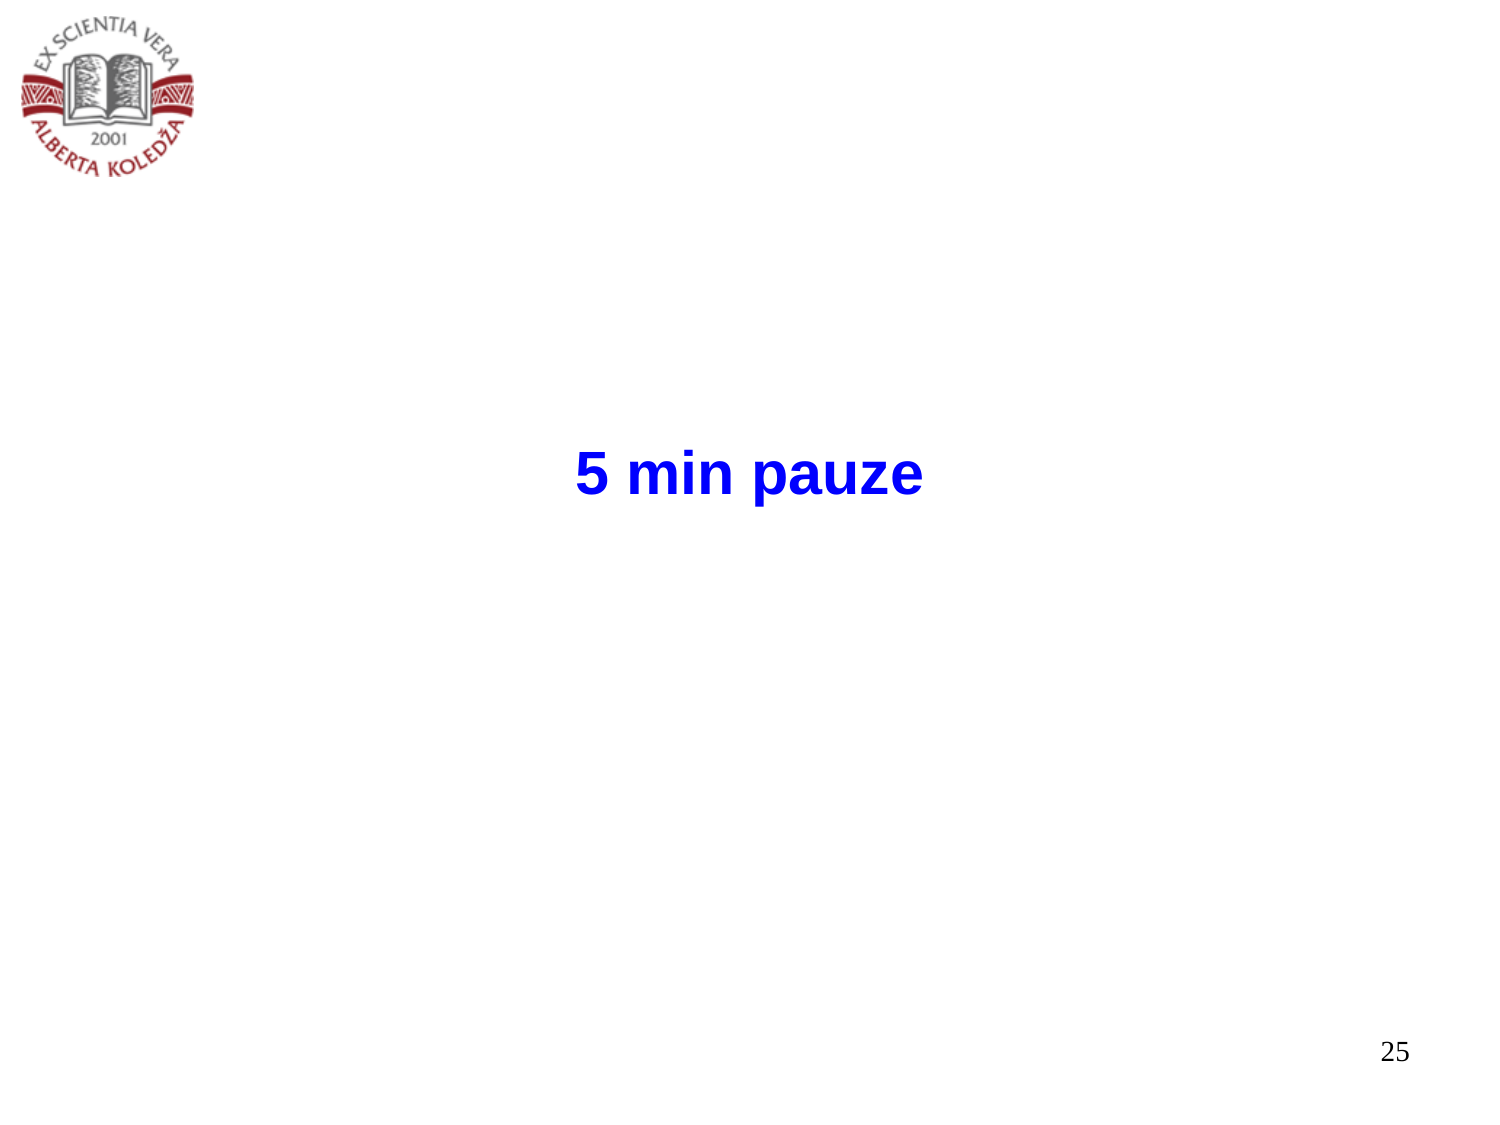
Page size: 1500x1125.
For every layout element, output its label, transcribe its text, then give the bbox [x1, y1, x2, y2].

picture [21, 16, 194, 177]
title 5 min pauze [112, 349, 1388, 591]
text_box <skaitlis> [1074, 1024, 1426, 1103]
